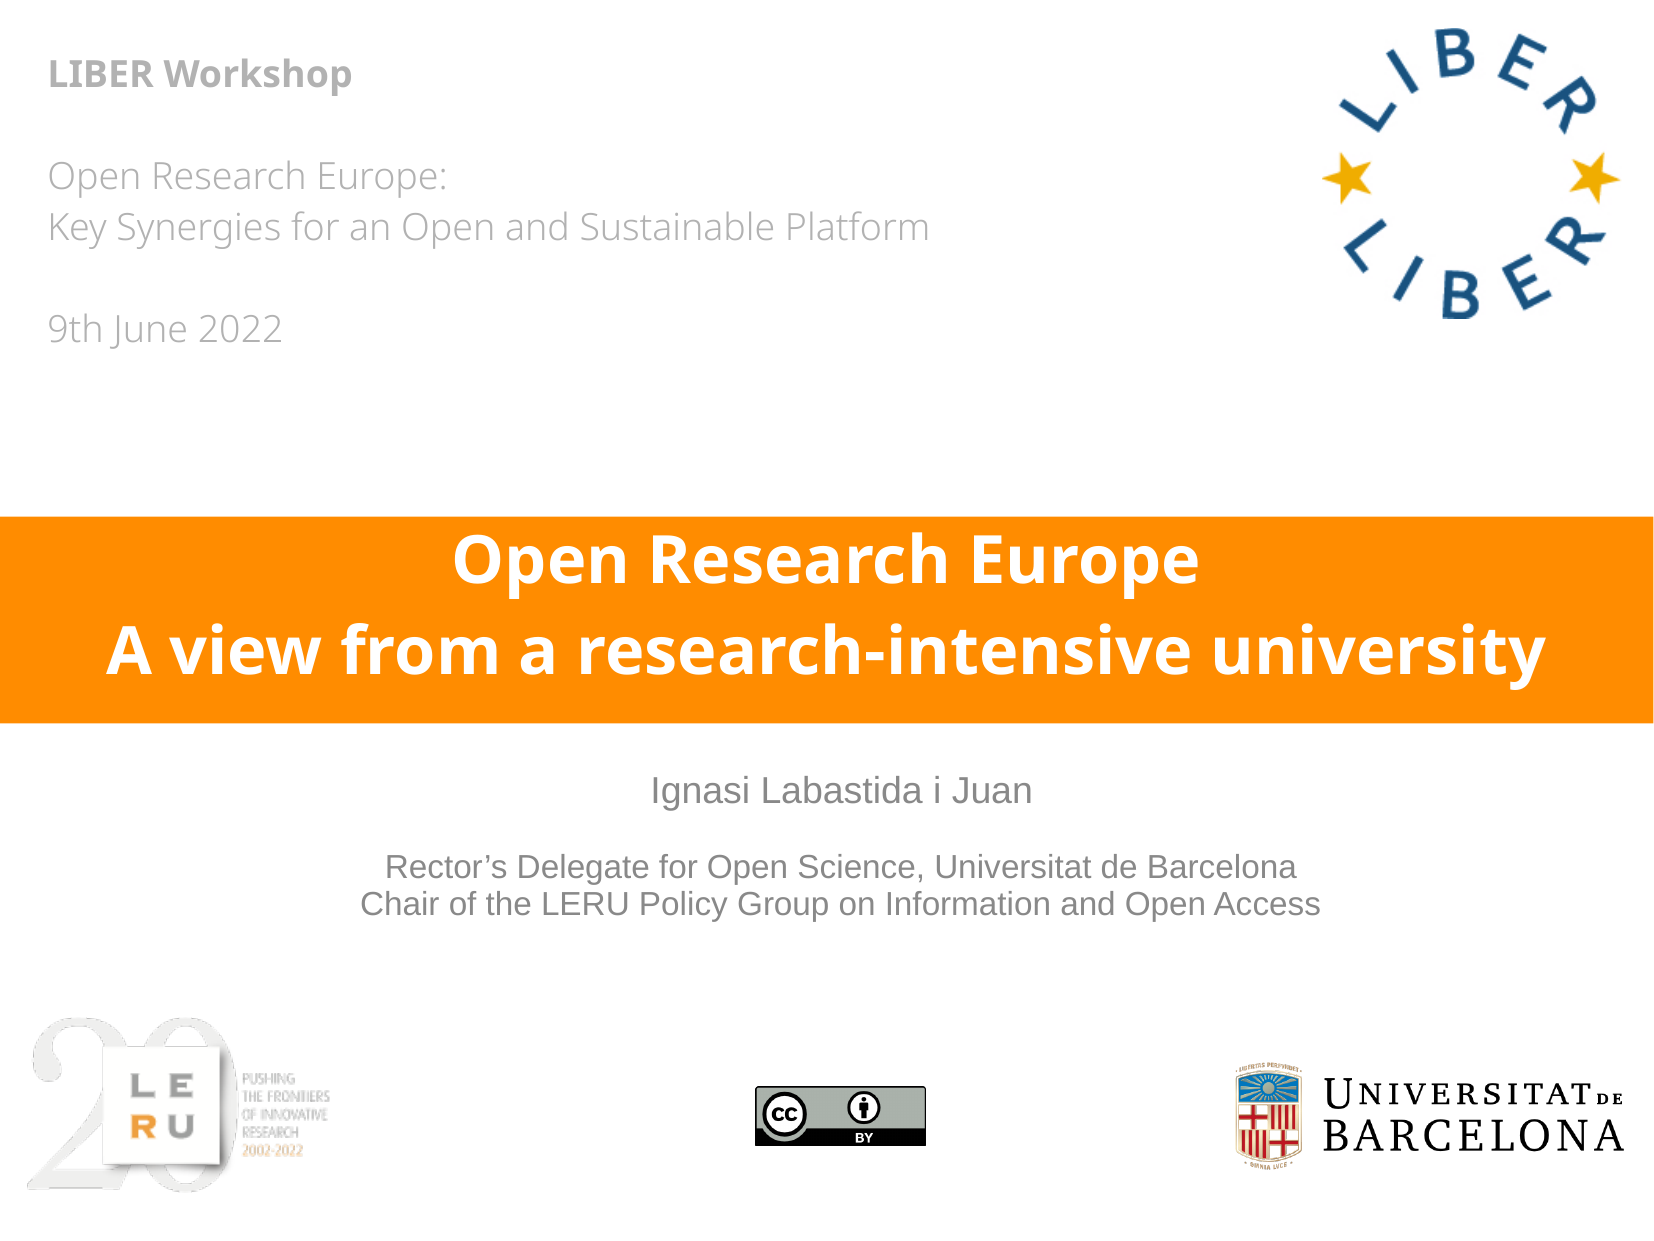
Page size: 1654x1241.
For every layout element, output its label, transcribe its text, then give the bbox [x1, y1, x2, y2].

picture [26, 1017, 331, 1193]
subtitle Ignasi Labastida i Juan Rector’s Delegate for Open Science, Universitat de Barcelona Chair of the LERU Policy Group on Information and Open Access [88, 732, 1595, 1182]
text_box LIBER Workshop Open Research Europe: Key Synergies for an Open and Sustainable Platform 9th June 2022 [47, 47, 1619, 378]
picture [755, 1086, 926, 1146]
picture [1322, 28, 1622, 319]
picture [1234, 1062, 1624, 1170]
title Open Research Europe A view from a research-intensive university [59, 546, 1595, 694]
